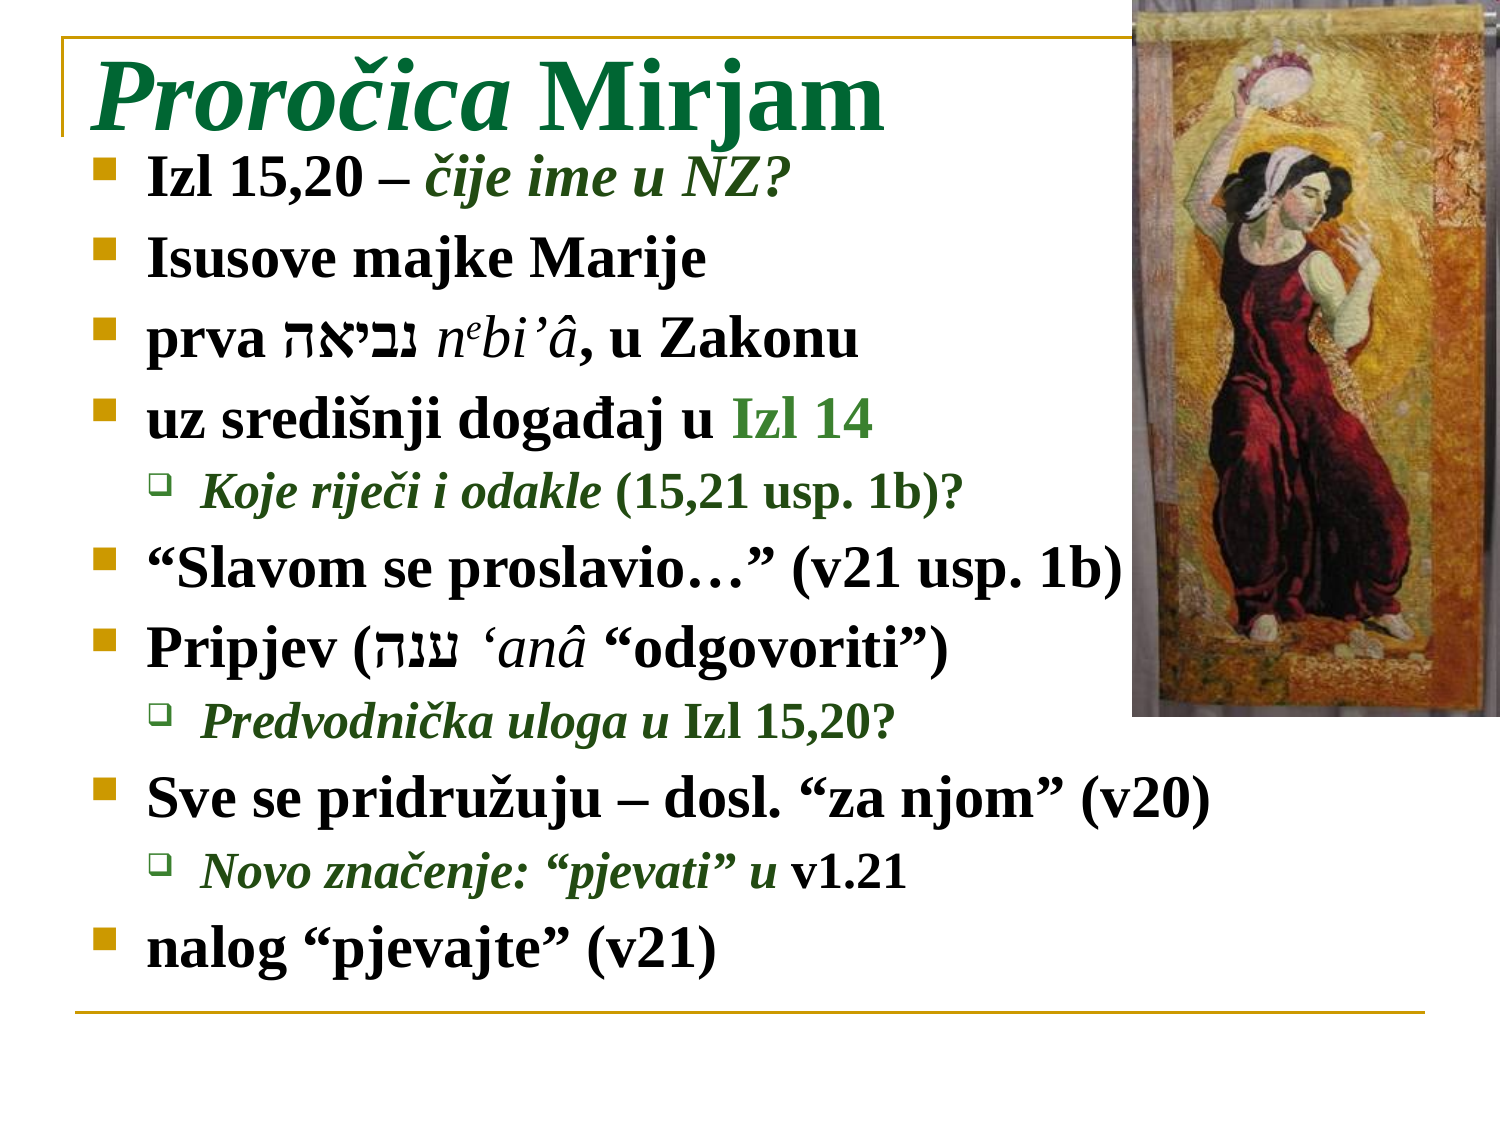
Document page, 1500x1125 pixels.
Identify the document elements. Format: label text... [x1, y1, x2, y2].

picture [1132, 0, 1500, 717]
list Izl 15,20 – čije ime u NZ? Isusove majke Marije prva נביאה nebi’â, u Zakonu uz središnji događaj u Izl 14 Koje riječi i odakle (15,21 usp. 1b)? “Slavom se proslavio…” (v21 usp. 1b) Pripjev (ענה ‘anâ “odgovoriti”) Predvodnička uloga u Izl 15,20? Sve se pridružuju – dosl. “za njom” (v20) Novo značenje: “pjevati” u v1.21 nalog “pjevajte” (v21) [75, 137, 1426, 1006]
title Proročica Mirjam [75, 19, 1132, 137]
